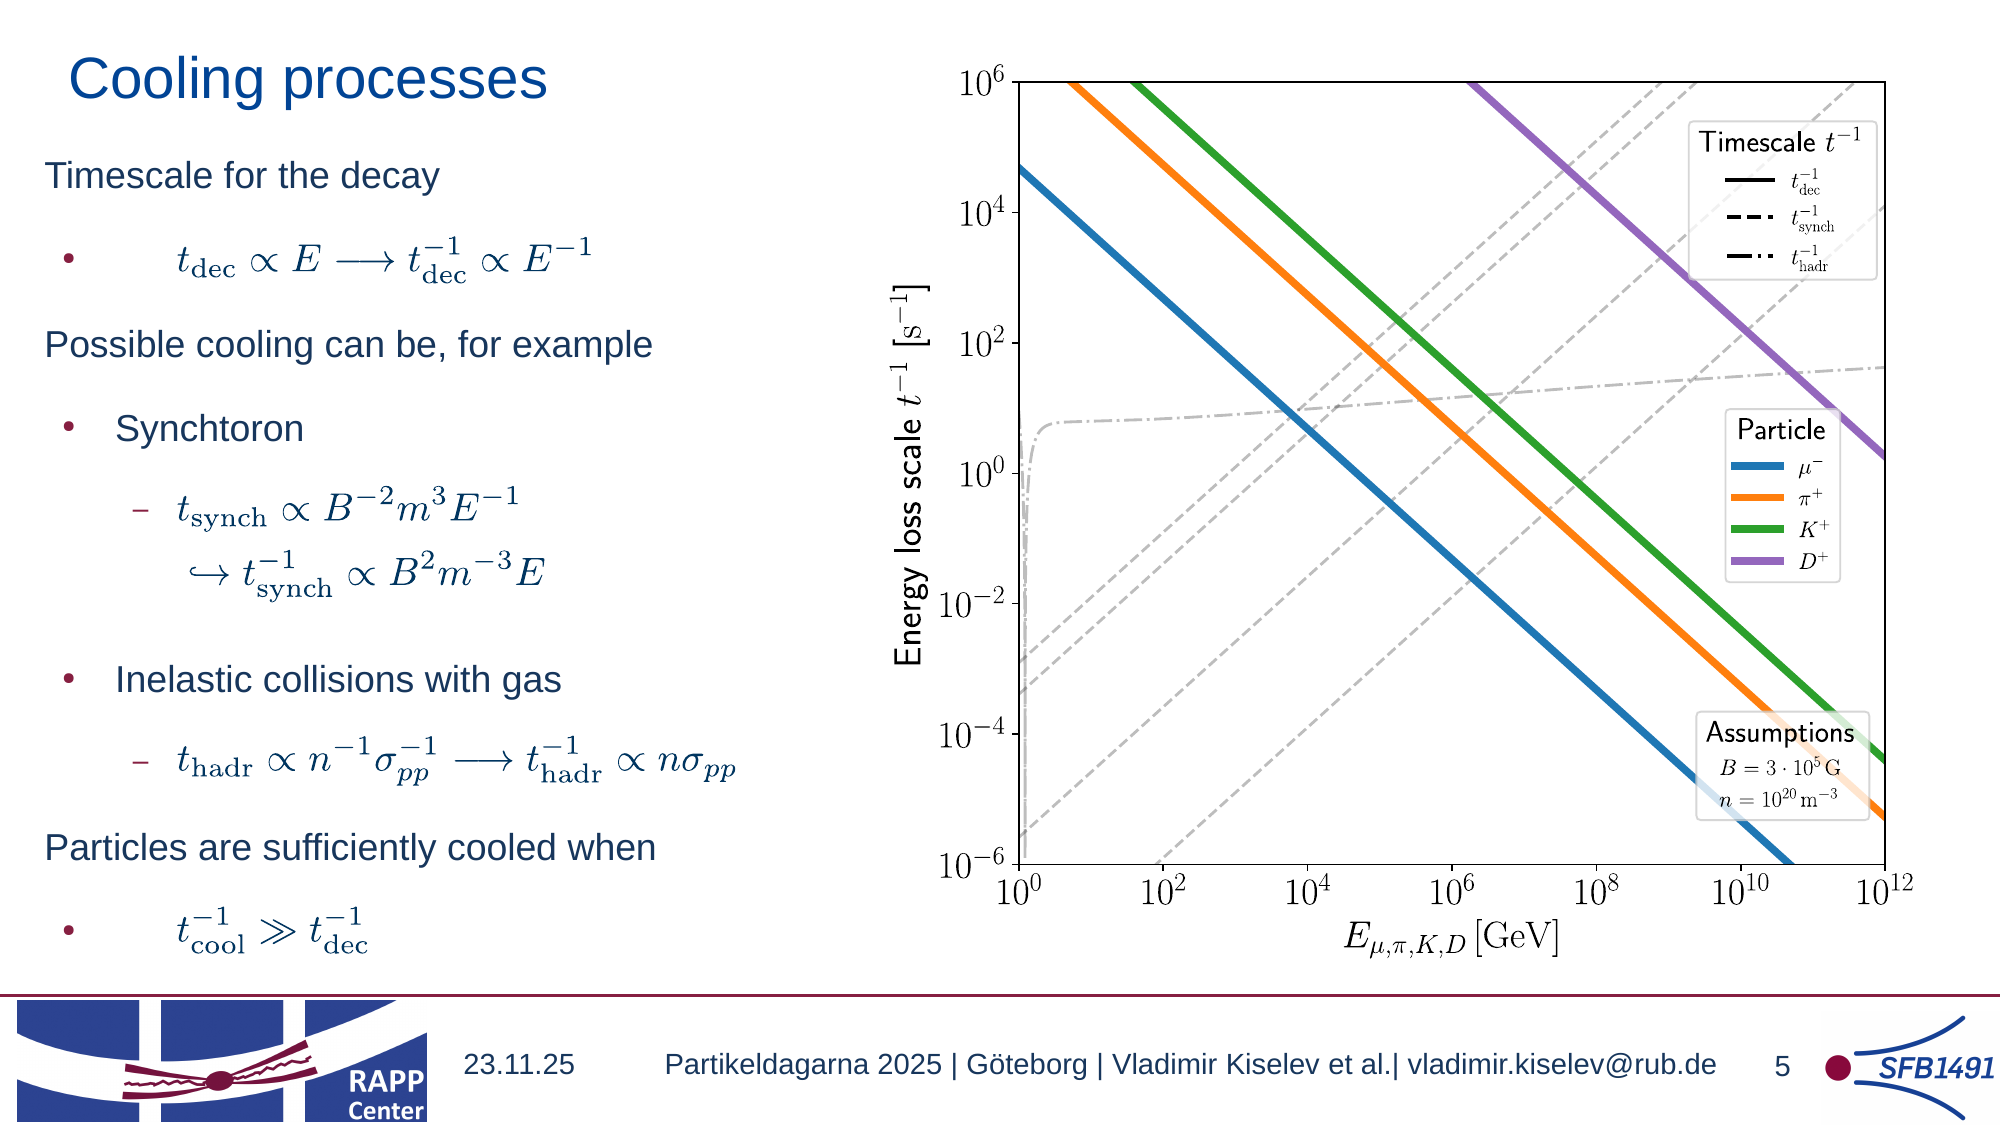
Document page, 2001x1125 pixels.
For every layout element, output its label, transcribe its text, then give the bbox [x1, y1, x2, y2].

text_box [177, 906, 368, 954]
text_box [177, 236, 591, 284]
picture [856, 35, 1949, 992]
picture [17, 1000, 427, 1122]
title Cooling processes [53, 0, 1779, 160]
picture [1821, 1011, 2000, 1125]
text_box [177, 735, 736, 786]
text_box [177, 485, 545, 603]
text_box Timescale for the decay Possible cooling can be, for example Synchtoron Inelastic collisions with gas Particles are sufficiently cooled when [29, 147, 739, 961]
